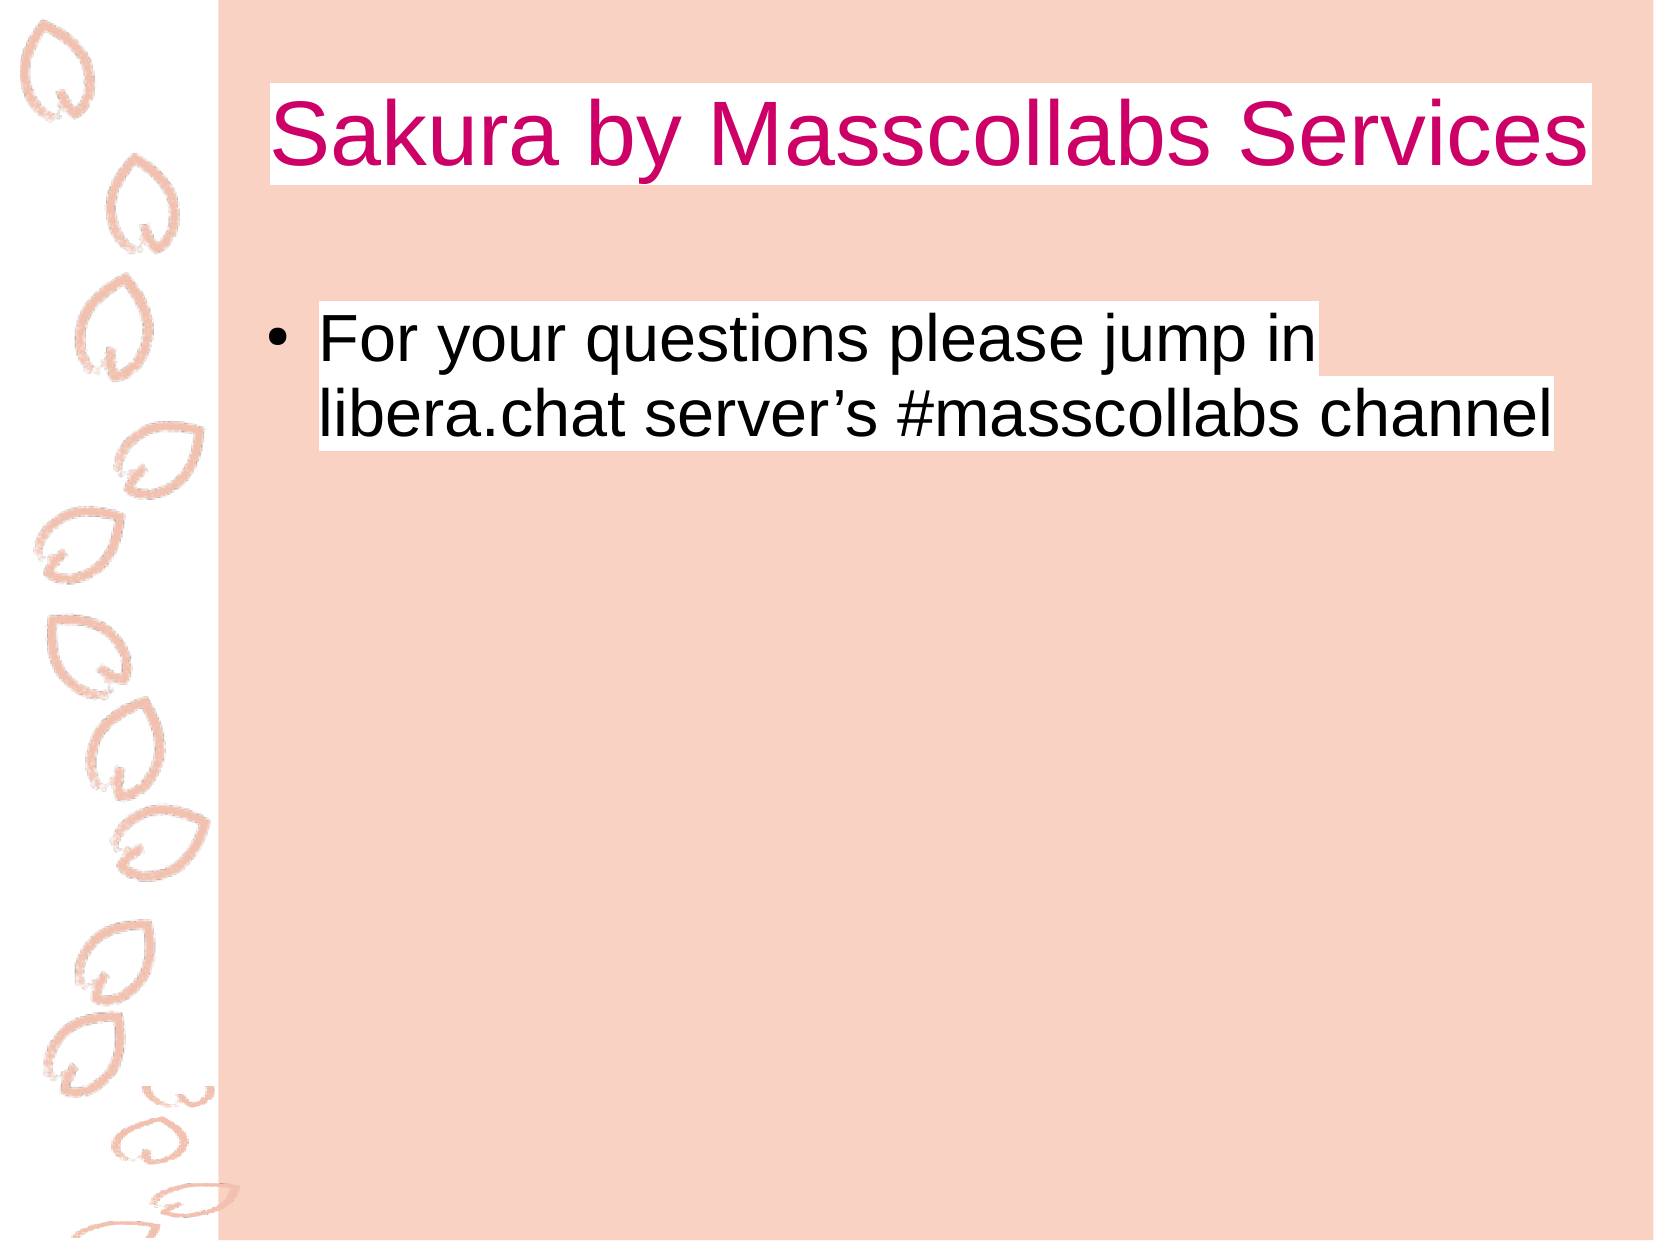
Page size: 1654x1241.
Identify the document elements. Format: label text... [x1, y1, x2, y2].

title Sakura by Masscollabs Services [239, 30, 1622, 238]
picture [20, 19, 247, 1238]
list For your questions please jump in libera.chat server’s #masscollabs channel [248, 301, 1630, 1012]
